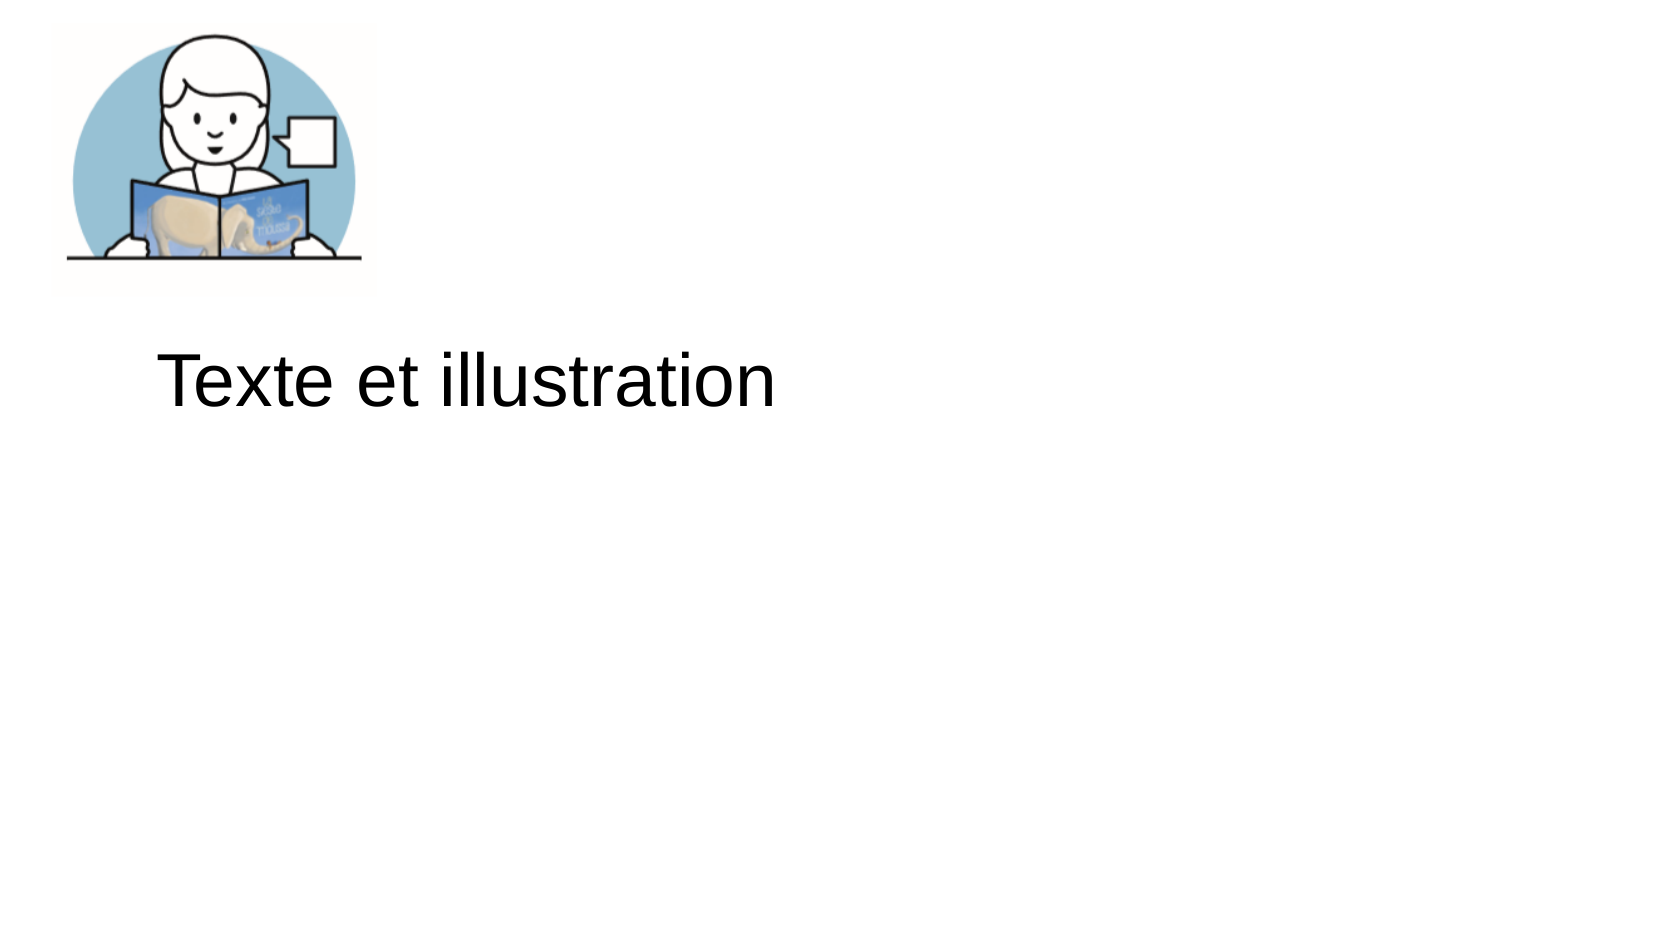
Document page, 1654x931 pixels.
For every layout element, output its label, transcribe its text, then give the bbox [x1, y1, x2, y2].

text_box Texte et illustration [141, 330, 1536, 682]
picture [42, 23, 378, 298]
